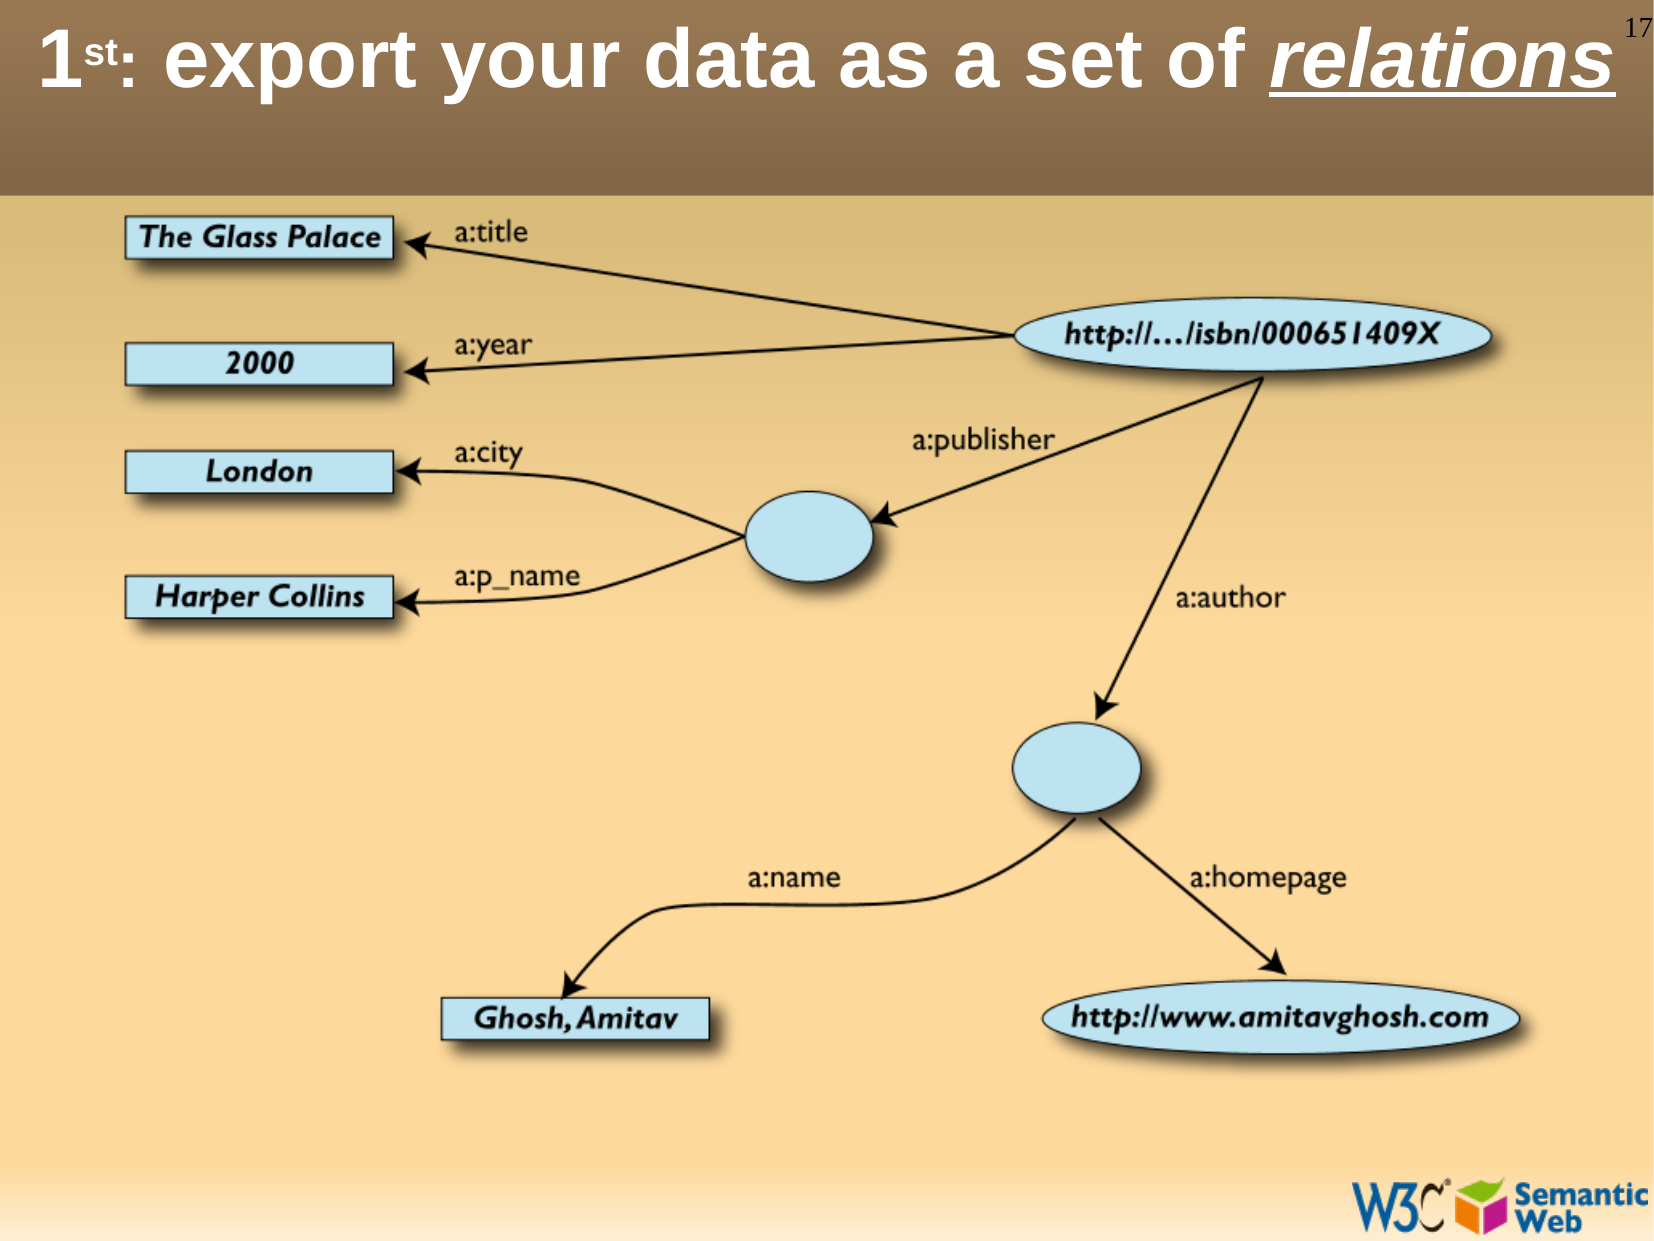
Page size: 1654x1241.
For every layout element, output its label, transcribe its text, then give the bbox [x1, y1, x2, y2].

title 1st: export your data as a set of relations [0, 0, 1654, 119]
picture [0, 119, 1654, 1241]
